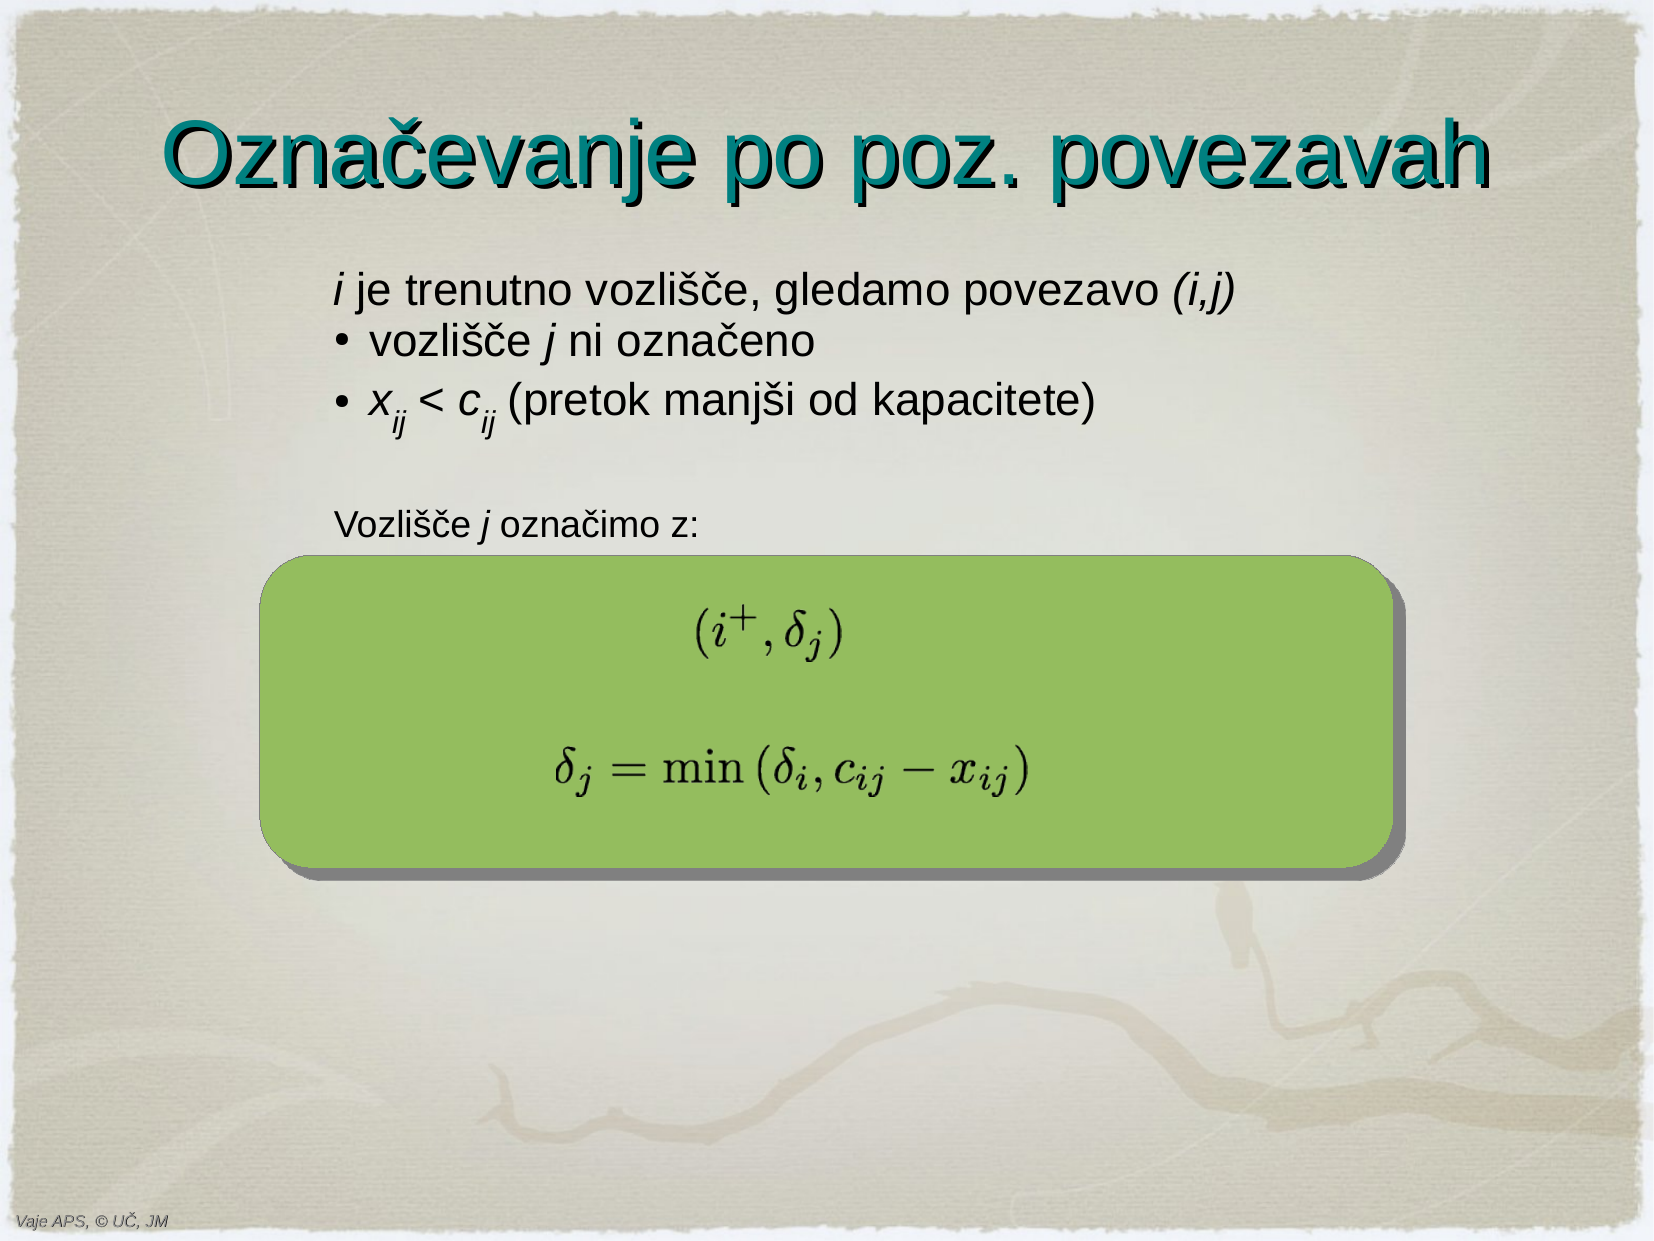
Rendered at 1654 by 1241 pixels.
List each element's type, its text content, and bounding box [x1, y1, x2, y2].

picture [0, 0, 1654, 1241]
text_box Vozlišče j označimo z: [318, 496, 716, 553]
text_box [259, 555, 1394, 869]
title Označevanje po poz. povezavah [82, 49, 1571, 257]
text_box i je trenutno vozlišče, gledamo povezavo (i,j) vozlišče j ni označeno xij < cij (pretok manjši od kapacitete) [318, 256, 1251, 448]
